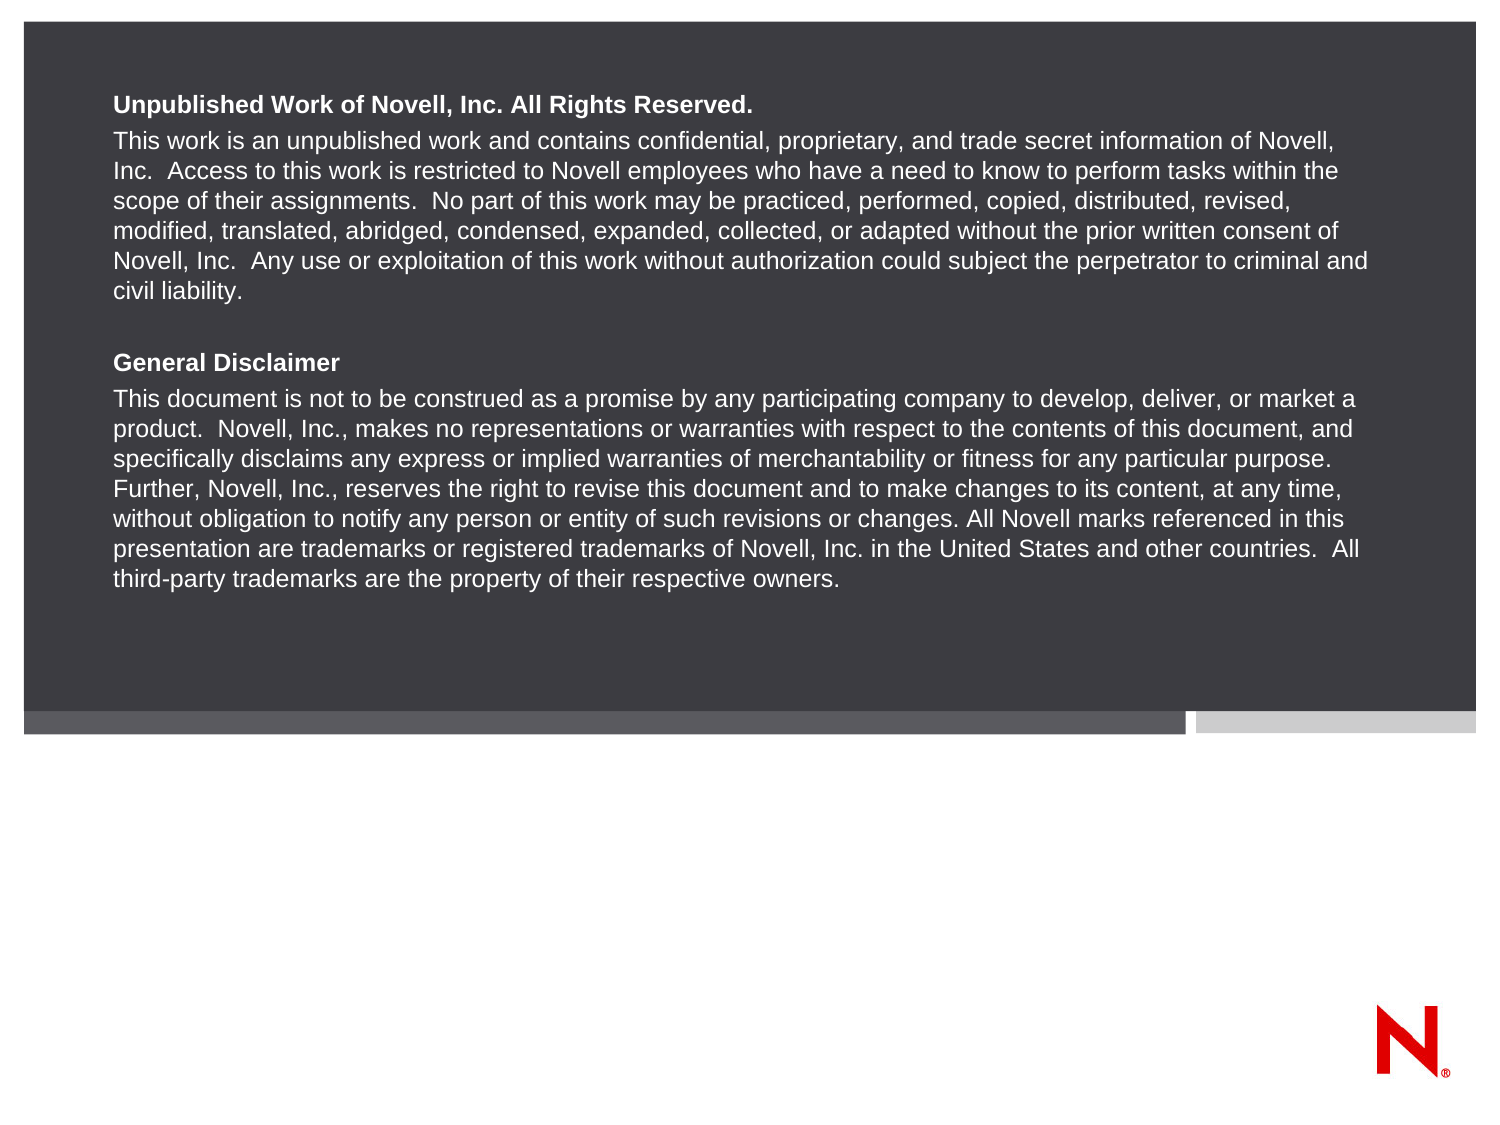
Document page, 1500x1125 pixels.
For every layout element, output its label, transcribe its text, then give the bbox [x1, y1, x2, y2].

list Unpublished Work of Novell, Inc. All Rights Reserved. This work is an unpublished work and contains confidential, proprietary, and trade secret information of Novell, Inc. Access to this work is restricted to Novell employees who have a need to know to perform tasks within the scope of their assignments. No part of this work may be practiced, performed, copied, distributed, revised, modified, translated, abridged, condensed, expanded, collected, or adapted without the prior written consent of Novell, Inc. Any use or exploitation of this work without authorization could subject the perpetrator to criminal and civil liability. General Disclaimer This document is not to be construed as a promise by any participating company to develop, deliver, or market a product. Novell, Inc., makes no representations or warranties with respect to the contents of this document, and specifically disclaims any express or implied warranties of merchantability or fitness for any particular purpose. Further, Novell, Inc., reserves the right to revise this document and to make changes to its content, at any time, without obligation to notify any person or entity of such revisions or changes. All Novell marks referenced in this presentation are trademarks or registered trademarks of Novell, Inc. in the United States and other countries. All third-party trademarks are the property of their respective owners. [41, 81, 1392, 614]
picture [1372, 1001, 1453, 1081]
